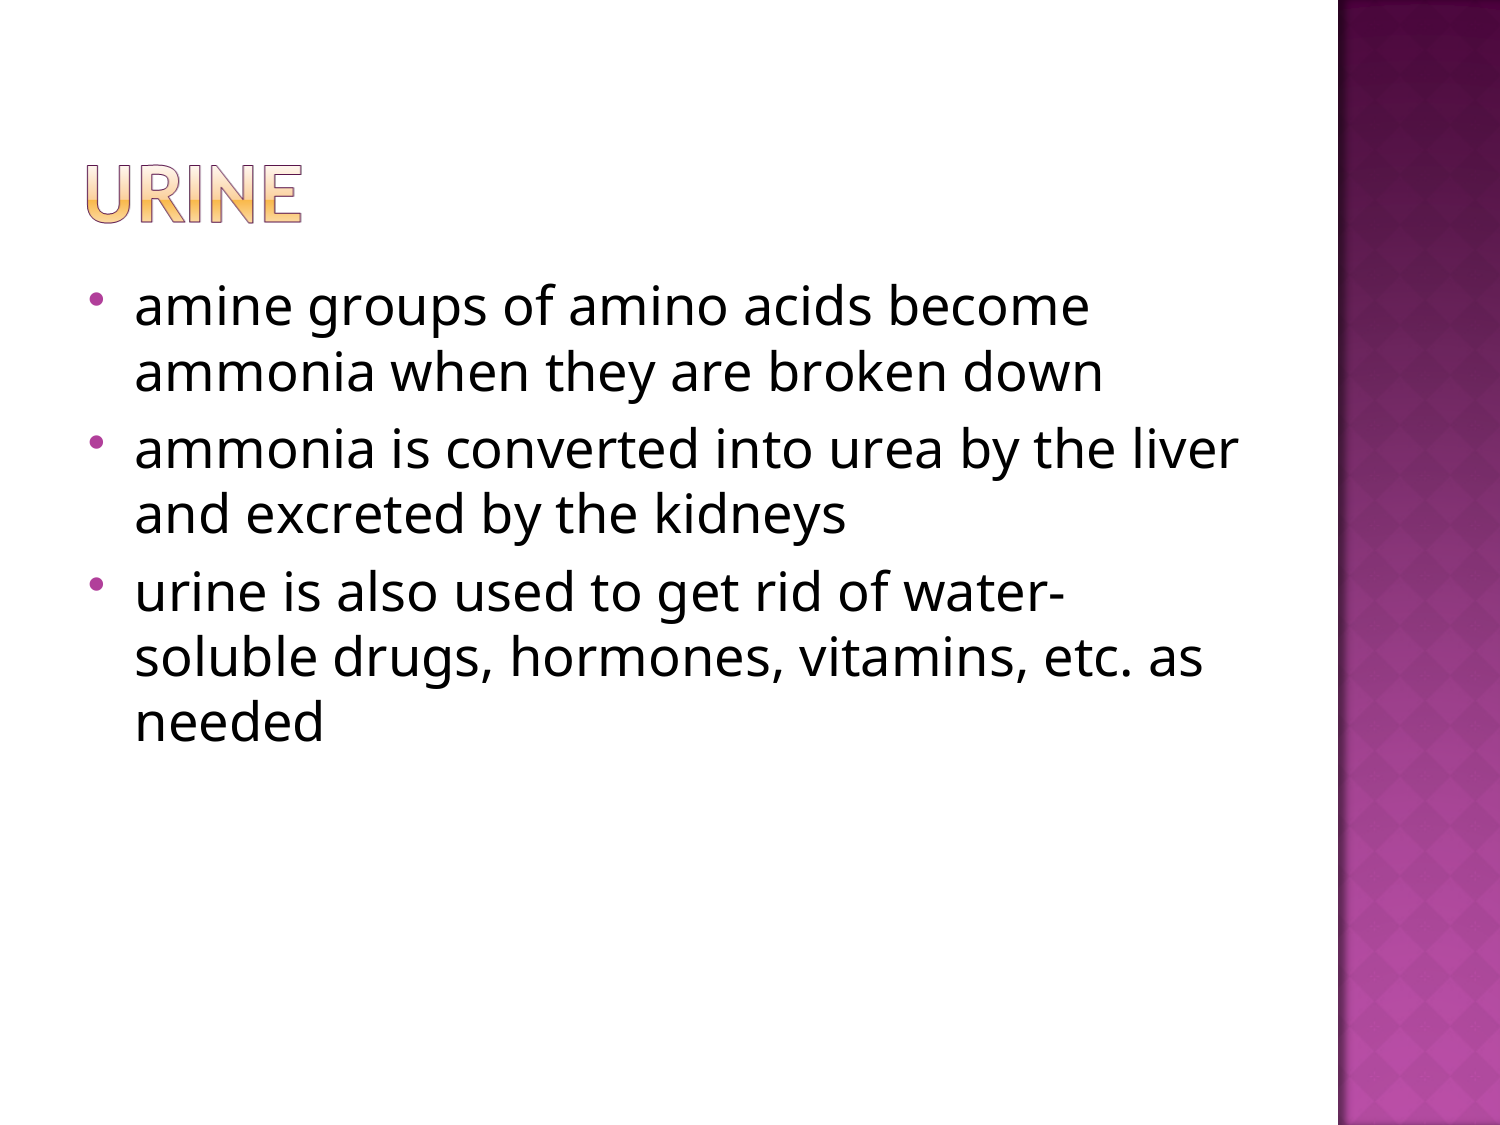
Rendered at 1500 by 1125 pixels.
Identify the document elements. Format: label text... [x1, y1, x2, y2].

list amine groups of amino acids become ammonia when they are broken down ammonia is converted into urea by the liver and excreted by the kidneys urine is also used to get rid of water-soluble drugs, hormones, vitamins, etc. as needed [75, 263, 1263, 1060]
picture [1337, 0, 1500, 1125]
text_box [34, 52, 1265, 241]
